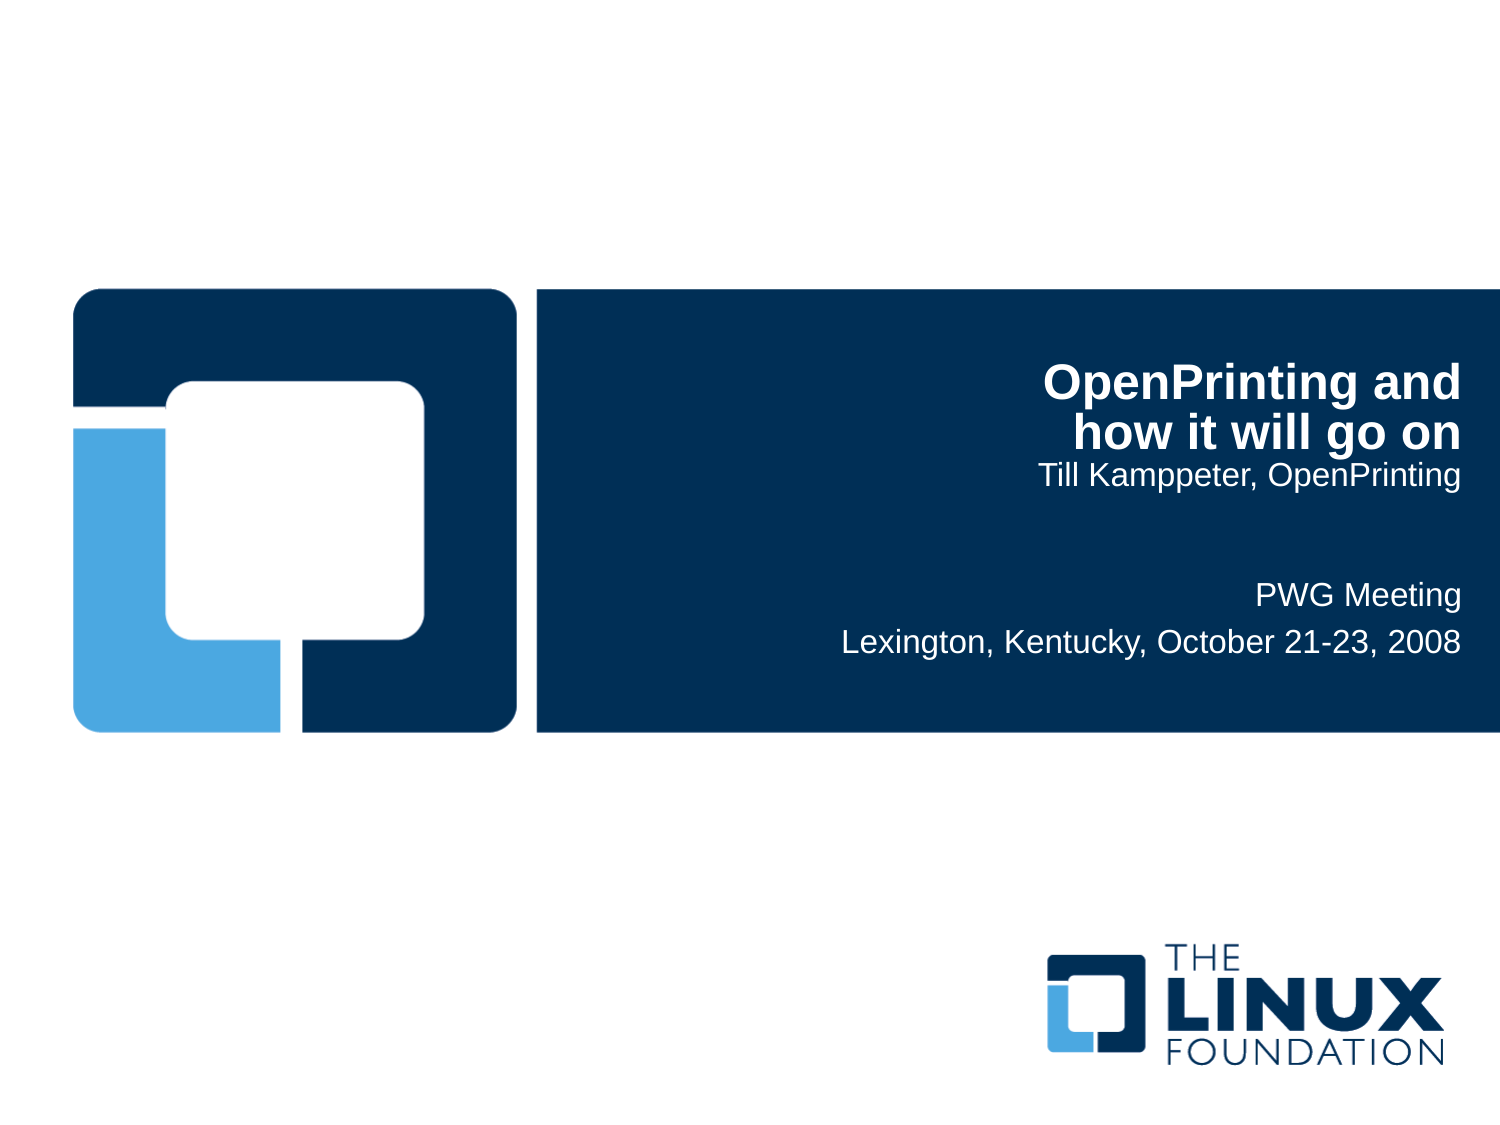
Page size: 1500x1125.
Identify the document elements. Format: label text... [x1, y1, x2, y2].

subtitle PWG Meeting Lexington, Kentucky, October 21-23, 2008 [599, 544, 1463, 696]
title OpenPrinting and how it will go on Till Kamppeter, OpenPrinting [599, 319, 1463, 533]
picture [0, 0, 1500, 1125]
